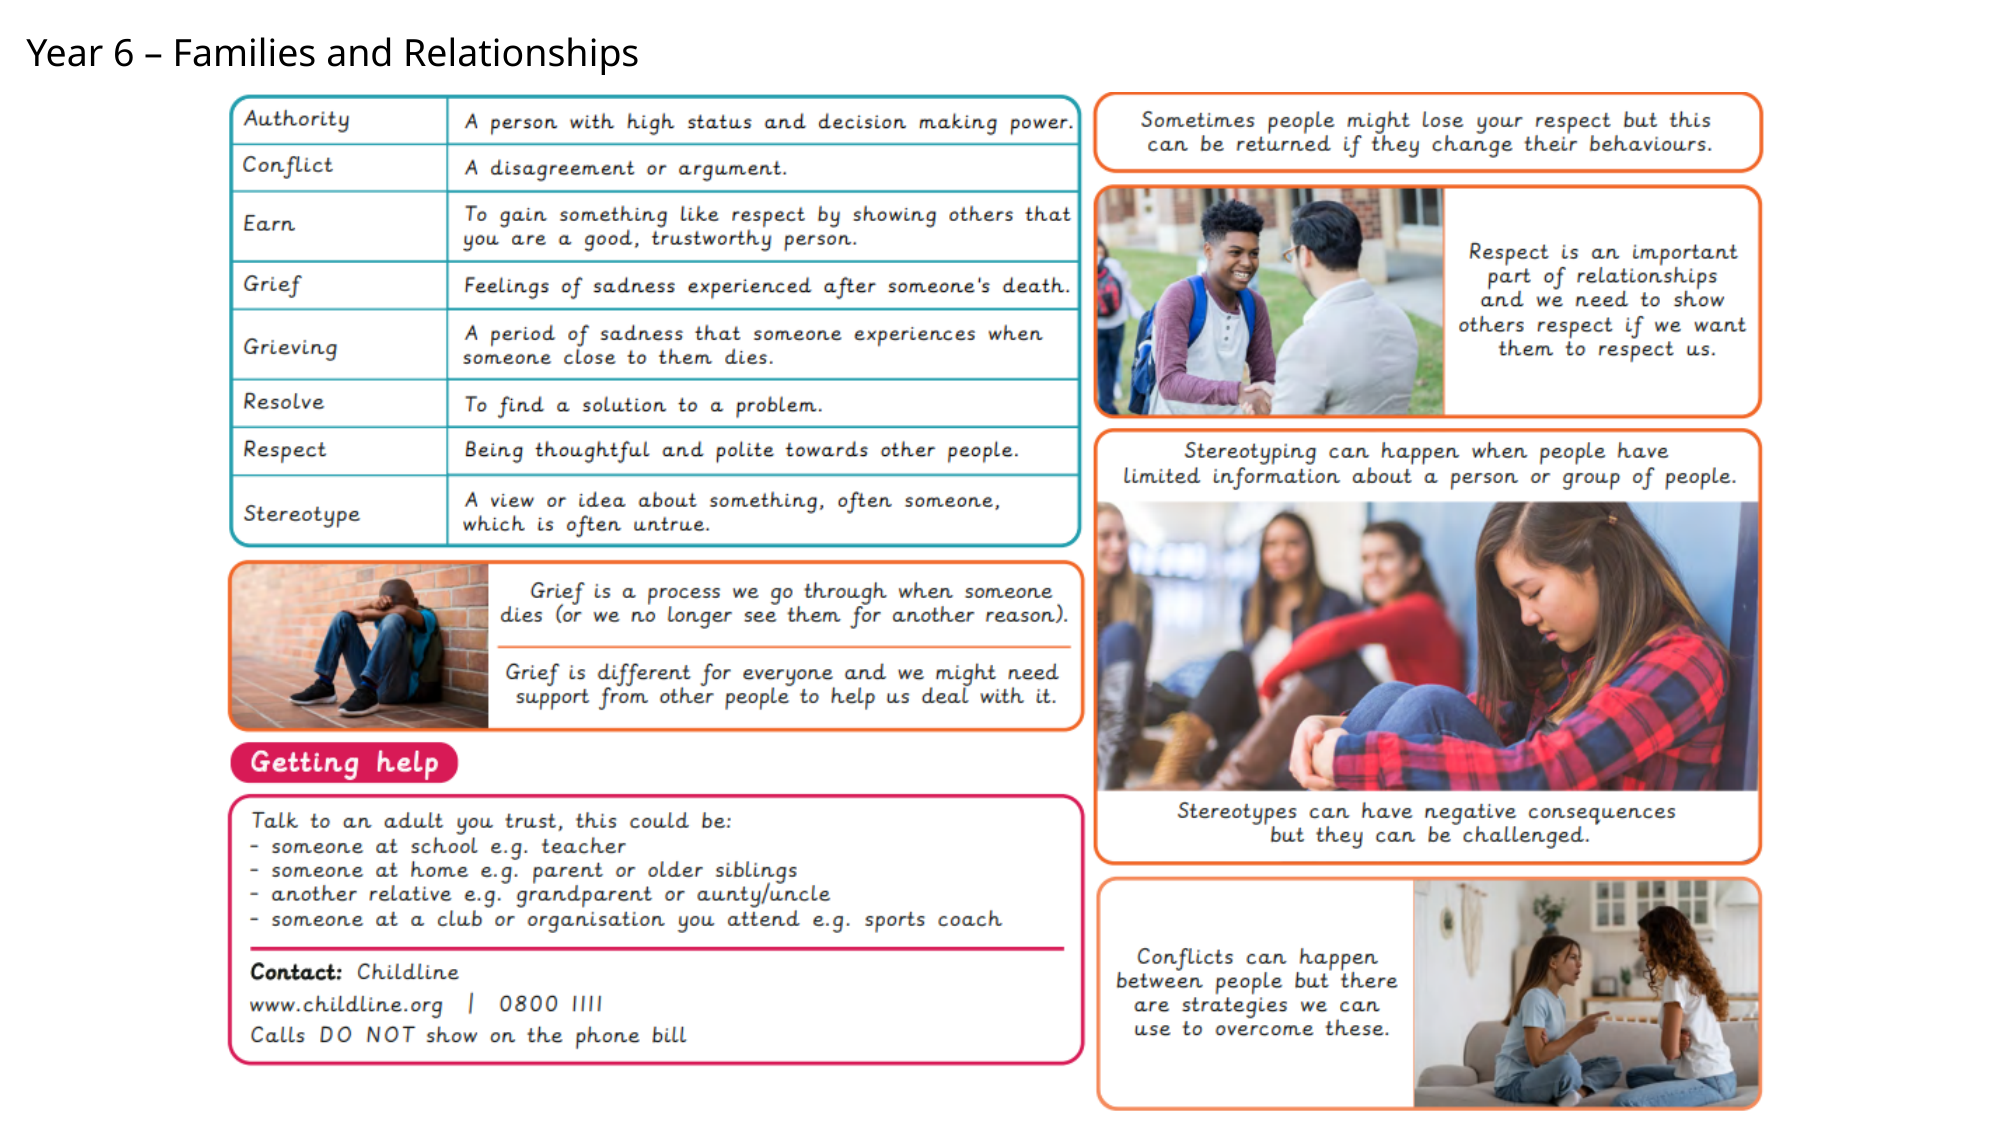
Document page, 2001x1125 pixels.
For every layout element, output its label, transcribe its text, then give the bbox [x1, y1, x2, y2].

title Year 6 – Families and Relationships [11, 14, 667, 94]
picture [221, 93, 1765, 1118]
